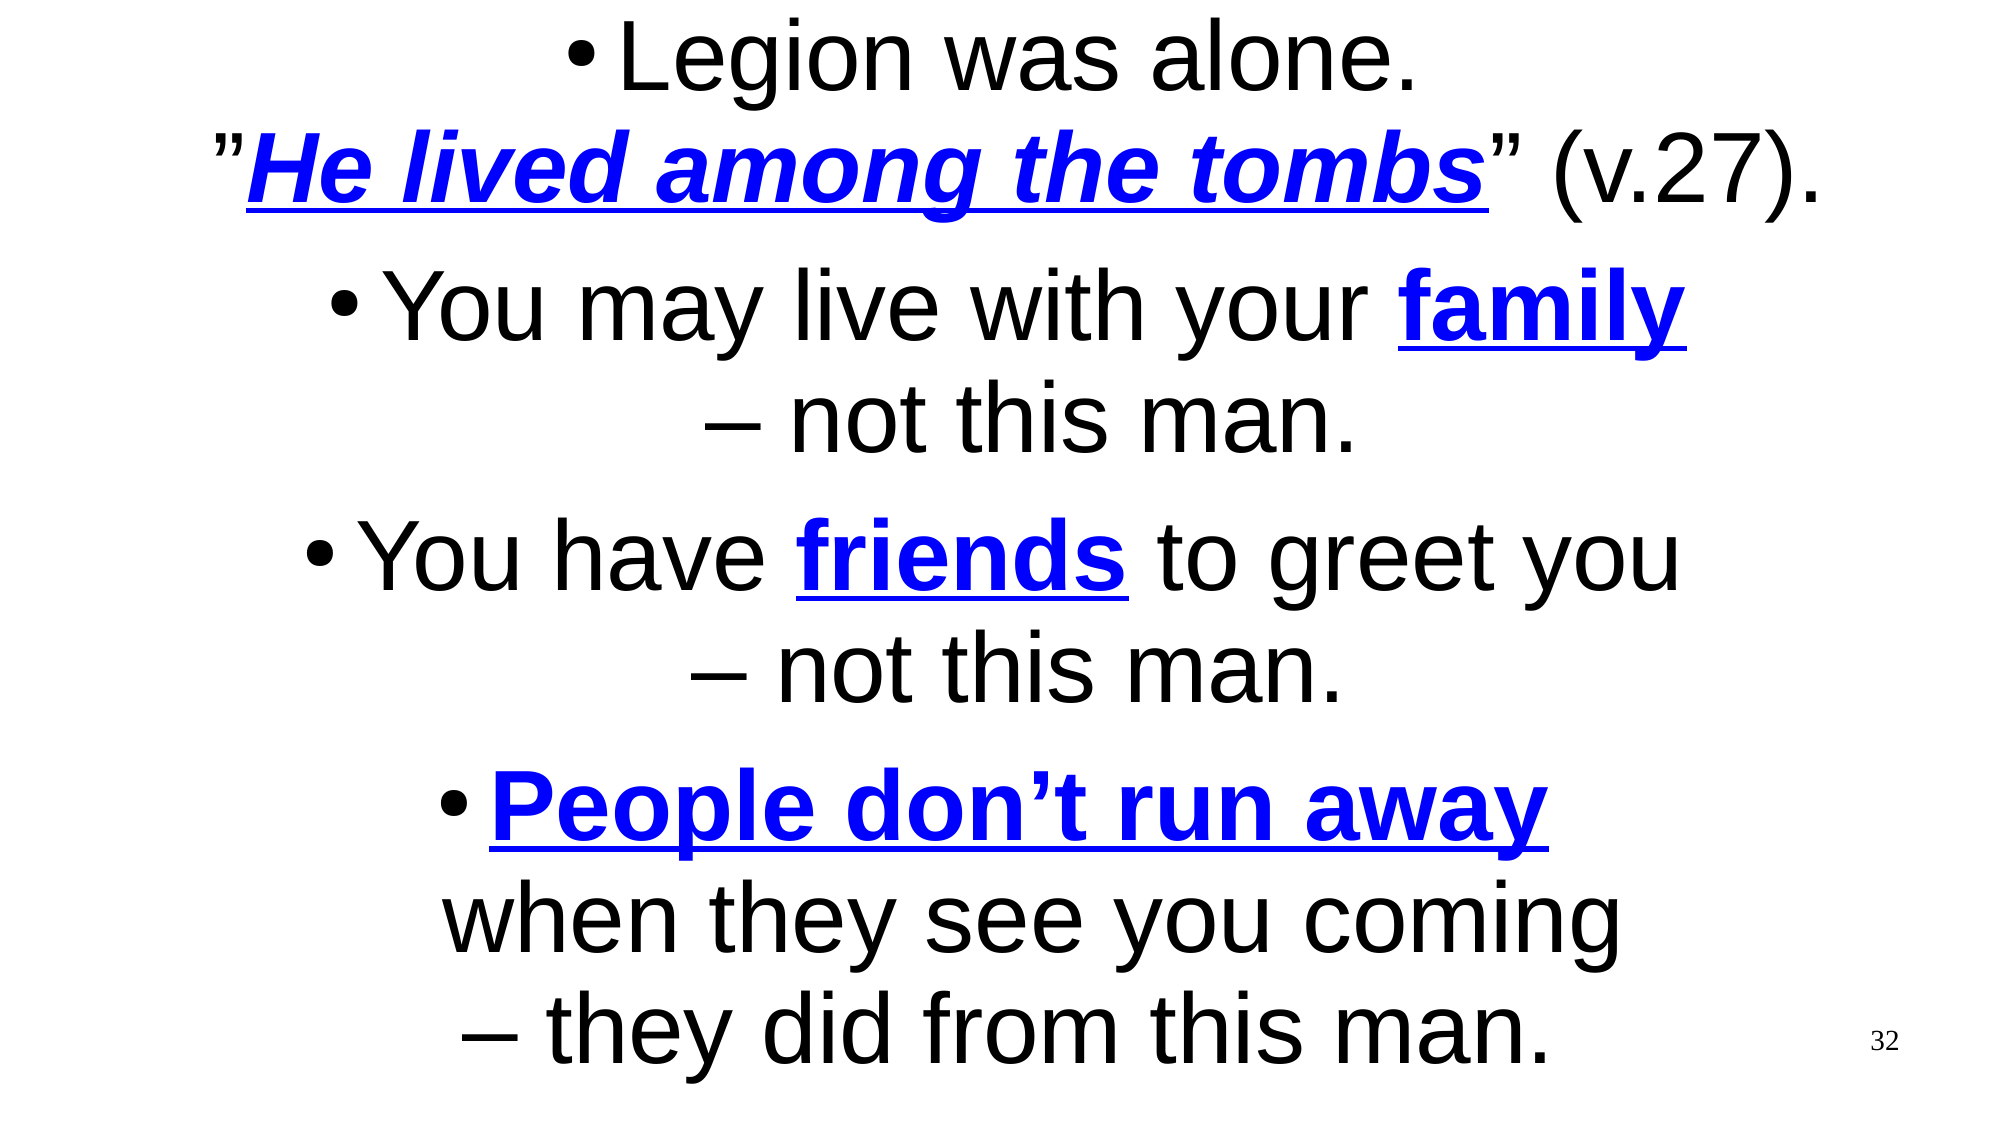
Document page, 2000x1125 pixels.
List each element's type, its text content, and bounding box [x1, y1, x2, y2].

list Legion was alone. ”He lived among the tombs” (v.27). You may live with your family – not this man. You have friends to greet you – not this man. People don’t run away when they see you coming – they did from this man. [0, 0, 1996, 1123]
